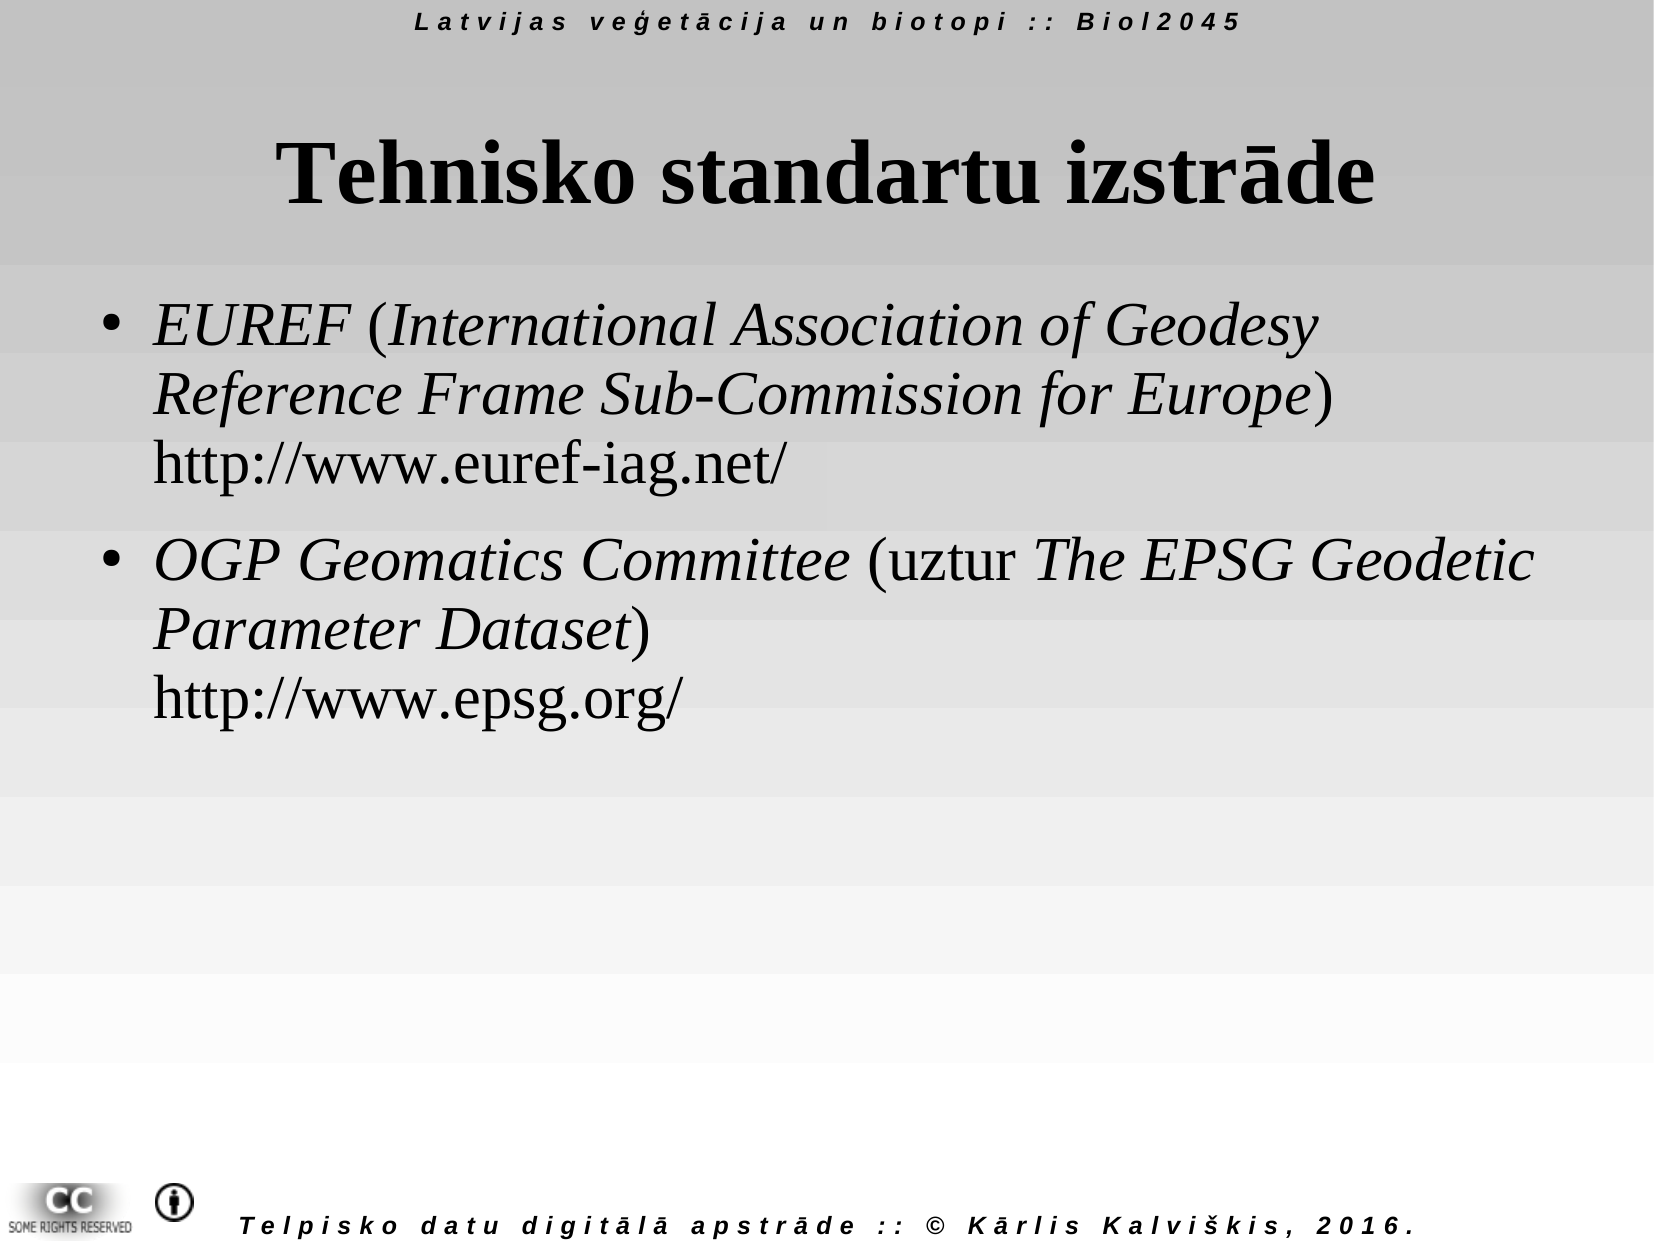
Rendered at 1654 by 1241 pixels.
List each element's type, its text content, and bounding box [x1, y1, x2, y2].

picture [0, 0, 1654, 1241]
list EUREF (International Association of Geodesy Reference Frame Sub-Commission for Europe) http://www.euref-iag.net/ OGP Geomatics Committee (uztur The EPSG Geodetic Parameter Dataset) http://www.epsg.org/ [82, 289, 1571, 1113]
title Tehnisko standartu izstrāde [29, 49, 1625, 296]
